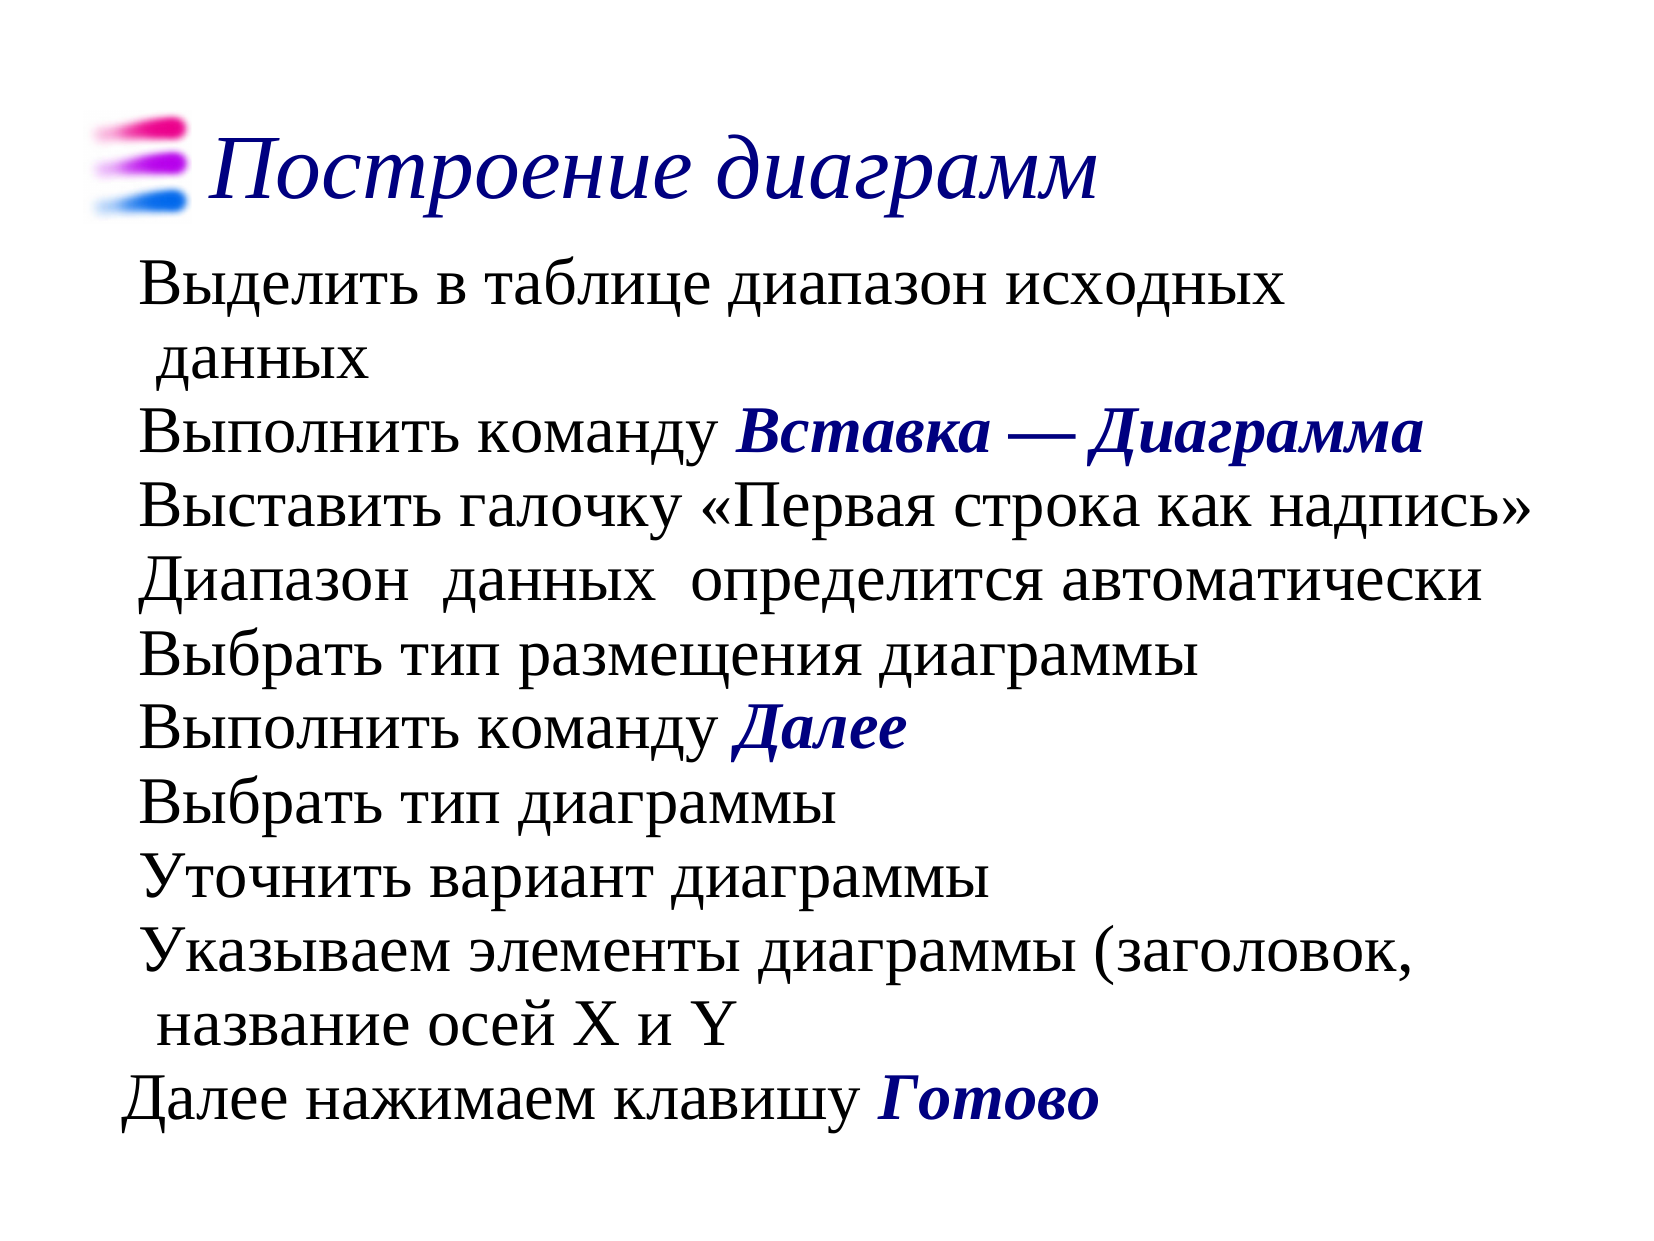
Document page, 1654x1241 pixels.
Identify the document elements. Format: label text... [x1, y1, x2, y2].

picture [83, 110, 192, 224]
title Построение диаграмм [209, 71, 1531, 236]
subtitle Выделить в таблице диапазон исходных данных Выполнить команду Вставка — Диаграмма Выставить галочку «Первая строка как надпись» Диапазон данных определится автоматически Выбрать тип размещения диаграммы Выполнить команду Далее Выбрать тип диаграммы Уточнить вариант диаграммы Указываем элементы диаграммы (заголовок, название осей X и Y Далее нажимаем клавишу Готово [121, 236, 1595, 1143]
